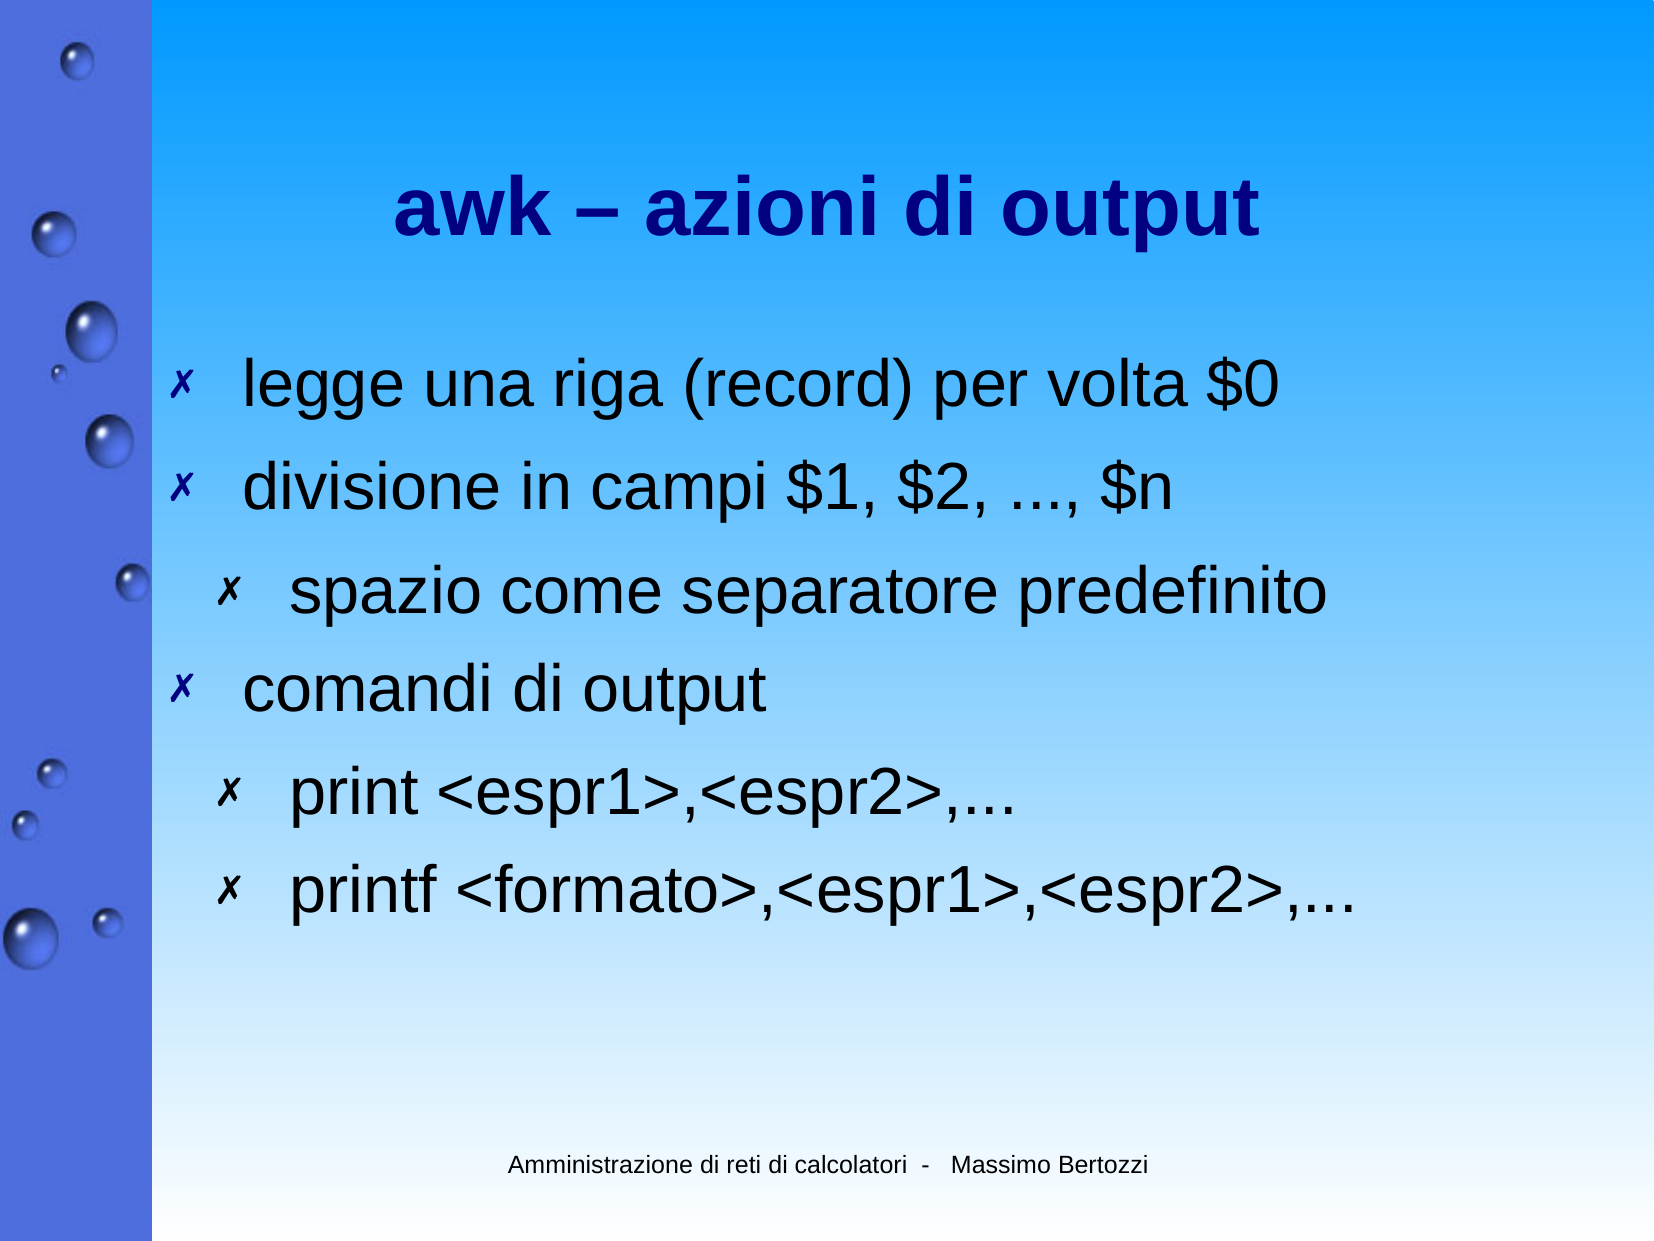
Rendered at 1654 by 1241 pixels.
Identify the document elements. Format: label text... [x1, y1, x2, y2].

title awk – azioni di output [121, 102, 1534, 311]
picture [0, 0, 152, 1241]
list legge una riga (record) per volta $0 divisione in campi $1, $2, ..., $n spazio come separatore predefinito comandi di output print <espr1>,<espr2>,... printf <formato>,<espr1>,<espr2>,... [159, 346, 1572, 1128]
